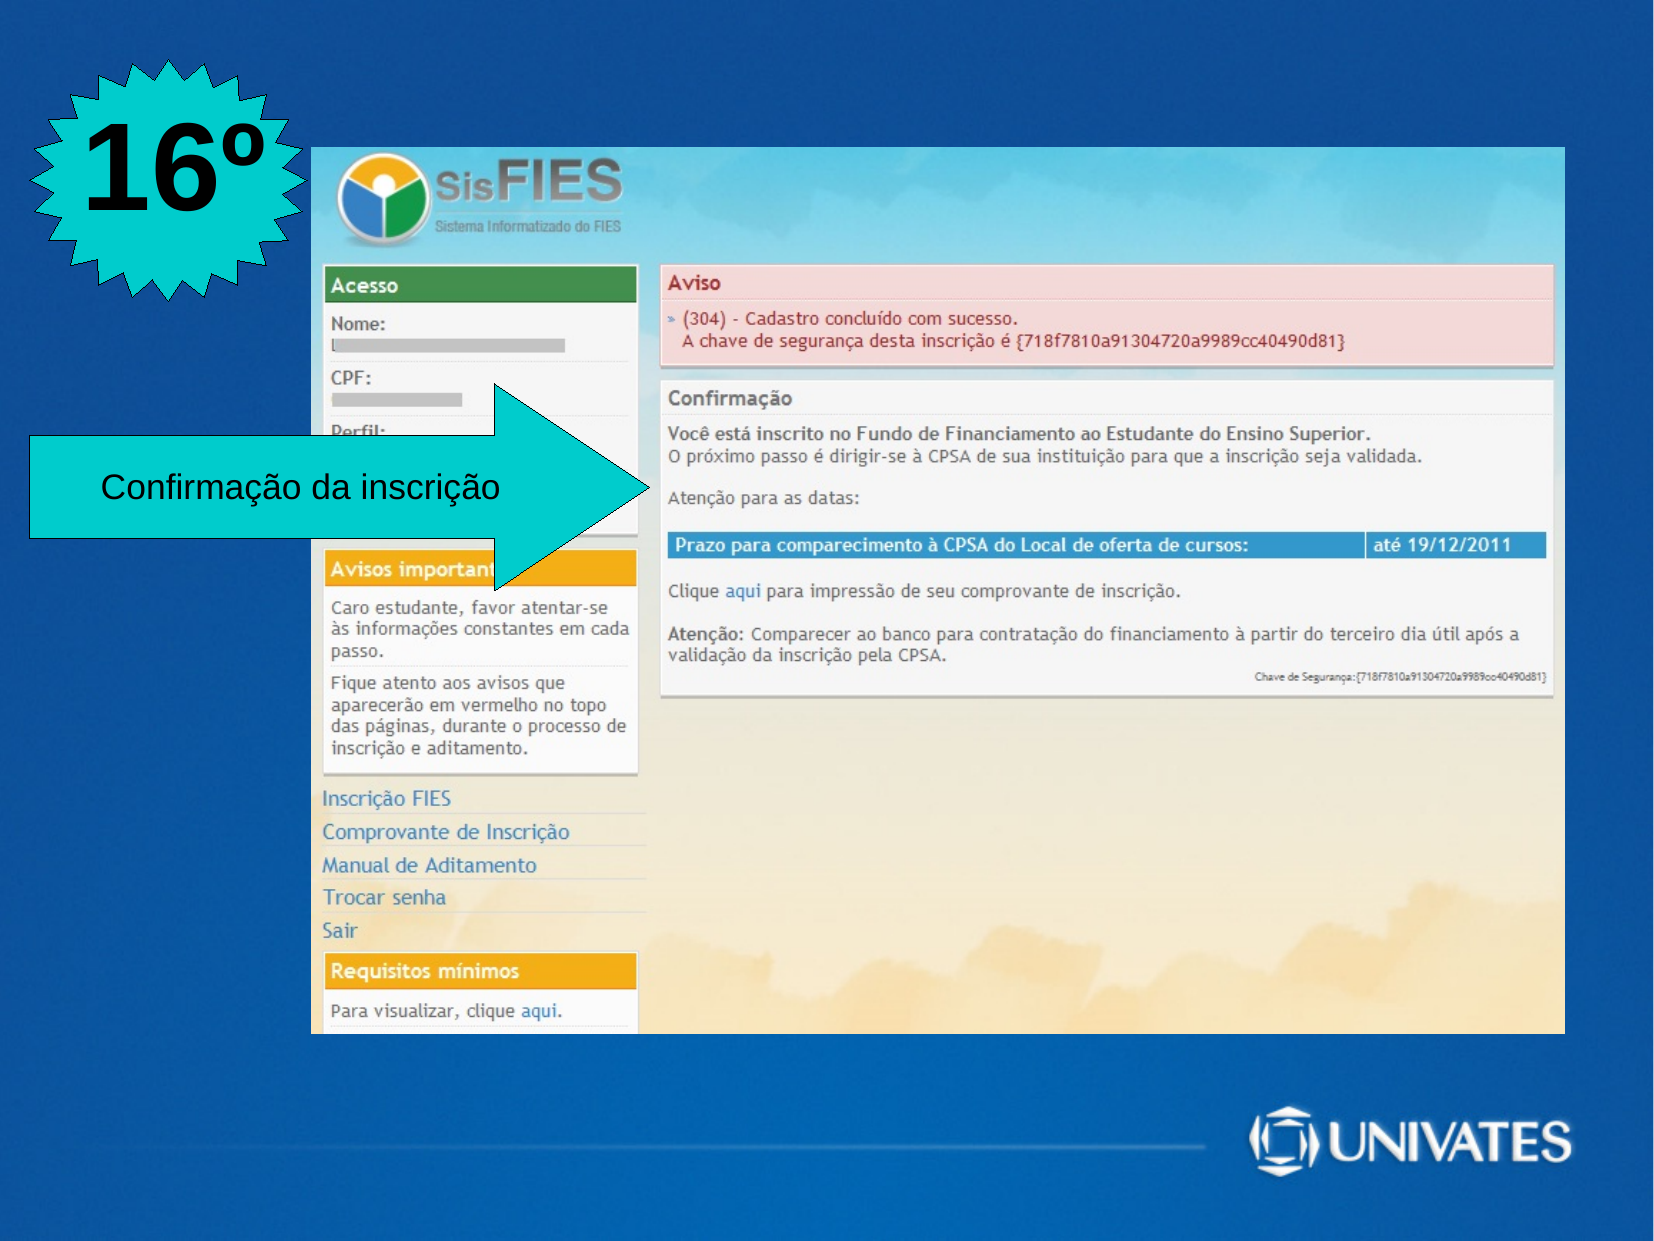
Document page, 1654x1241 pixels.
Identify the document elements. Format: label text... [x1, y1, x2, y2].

text_box [48, 232, 53, 241]
text_box Confirmação da inscrição [29, 383, 650, 591]
text_box [48, 119, 53, 128]
picture [0, 0, 1654, 1241]
text_box [98, 272, 238, 302]
title 16º [53, 64, 296, 272]
text_box [296, 147, 303, 155]
text_box [29, 143, 53, 216]
text_box [296, 205, 303, 214]
text_box [165, 59, 173, 64]
text_box [296, 174, 308, 187]
